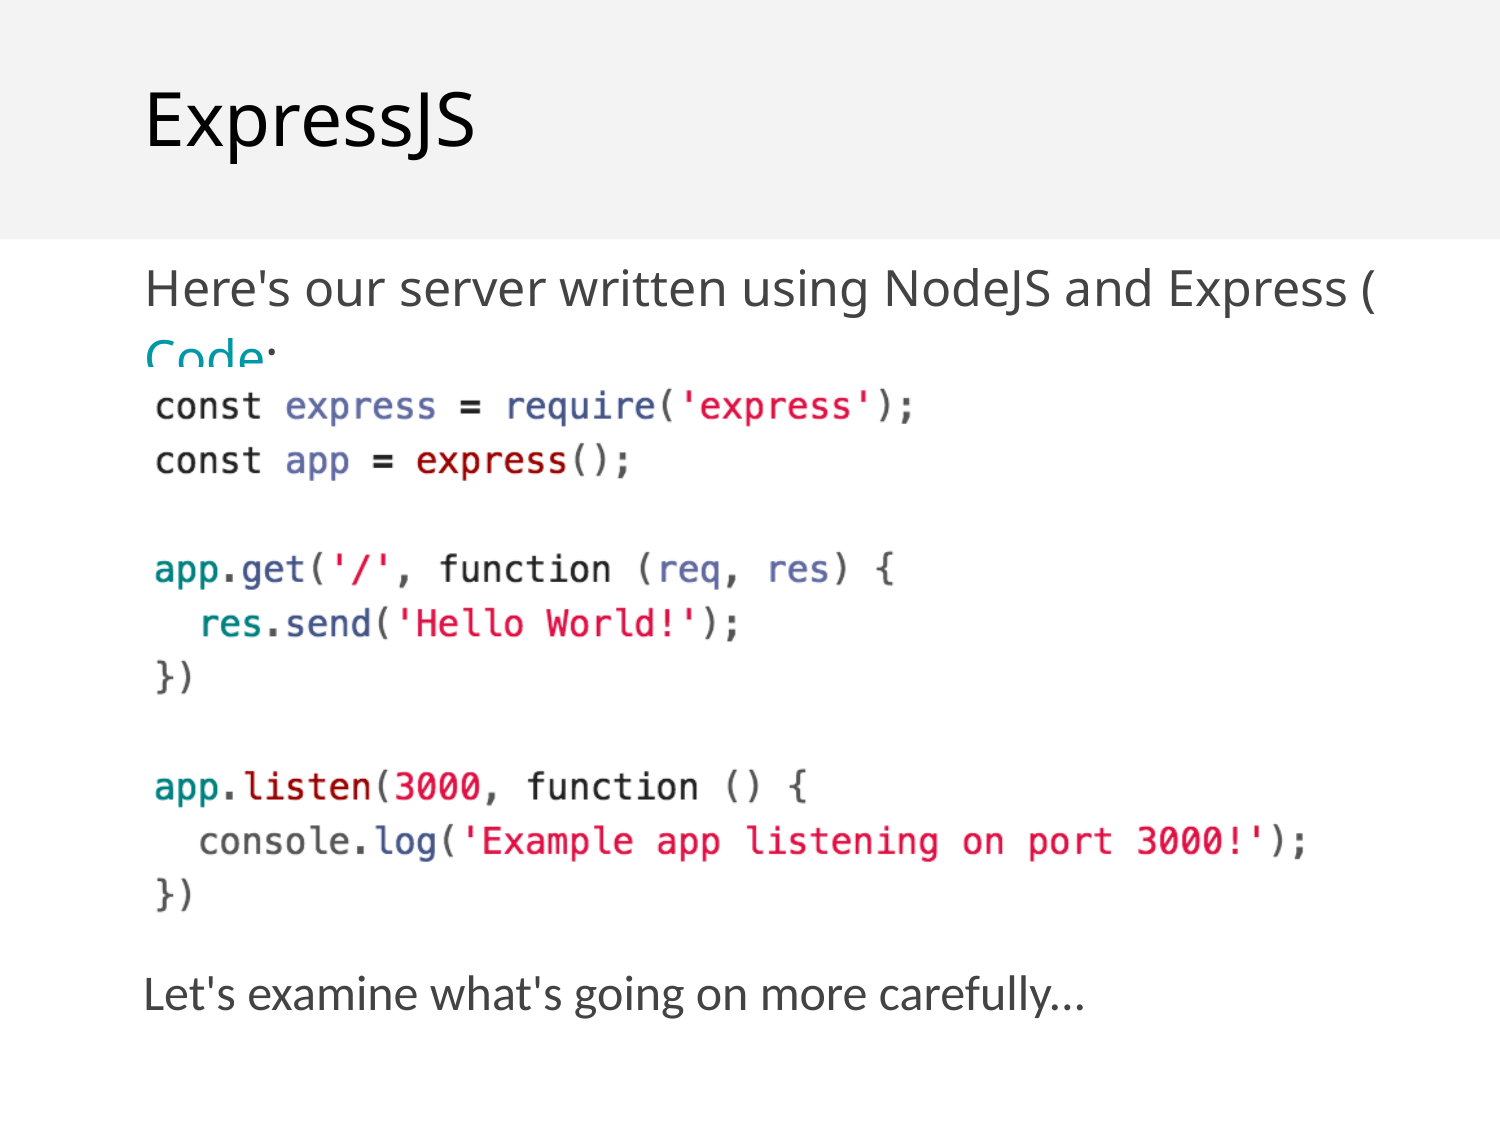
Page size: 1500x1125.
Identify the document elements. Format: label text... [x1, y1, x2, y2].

picture [128, 367, 1330, 936]
list Let's examine what's going on more carefully... [128, 936, 1372, 1105]
title ExpressJS [128, 56, 1372, 183]
list Here's our server written using NodeJS and Express (Code: [129, 232, 1411, 402]
